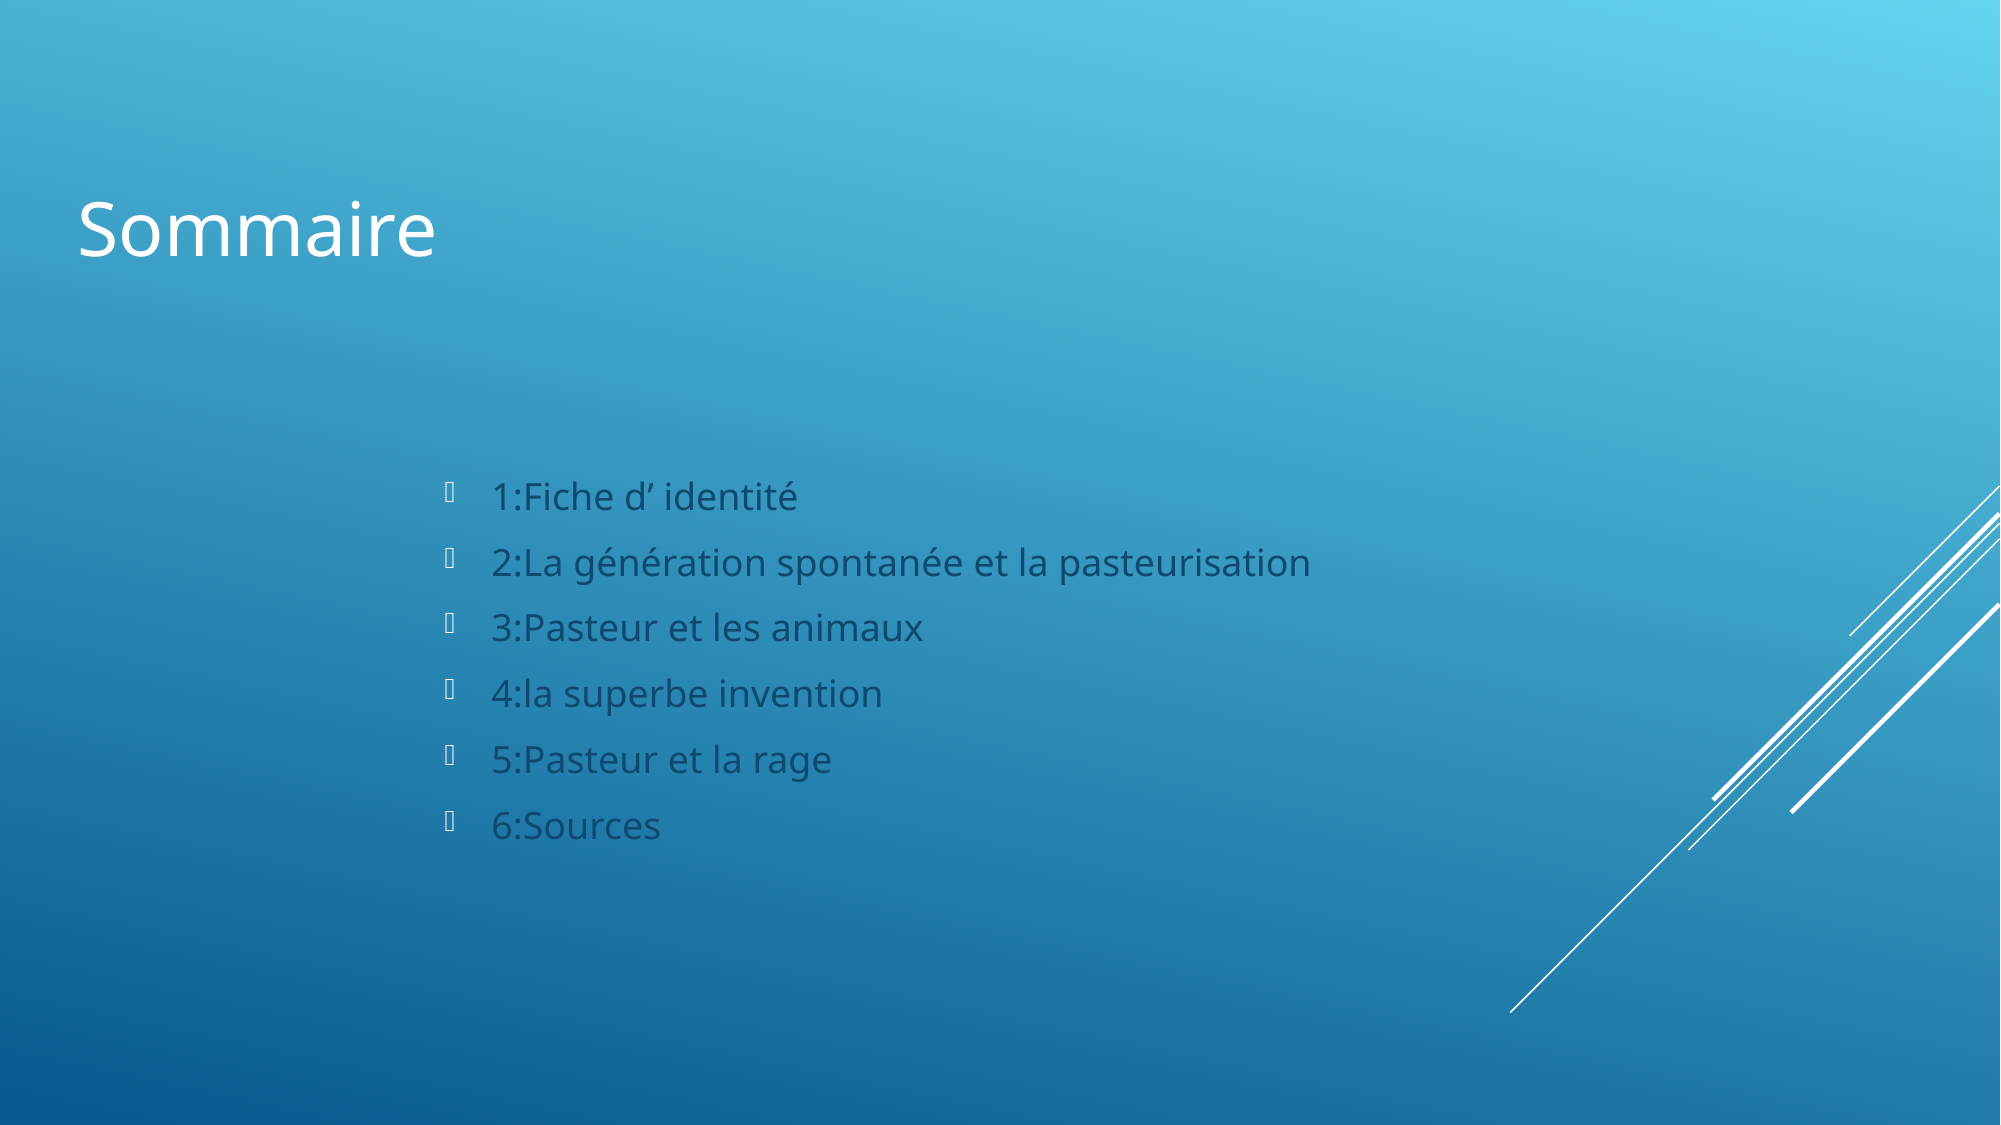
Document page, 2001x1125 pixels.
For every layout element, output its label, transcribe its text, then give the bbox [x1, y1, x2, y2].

list 1:Fiche d’ identité 2:La génération spontanée et la pasteurisation 3:Pasteur et les animaux 4:la superbe invention 5:Pasteur et la rage 6:Sources [429, 350, 1893, 970]
title Sommaire [62, 102, 1463, 351]
